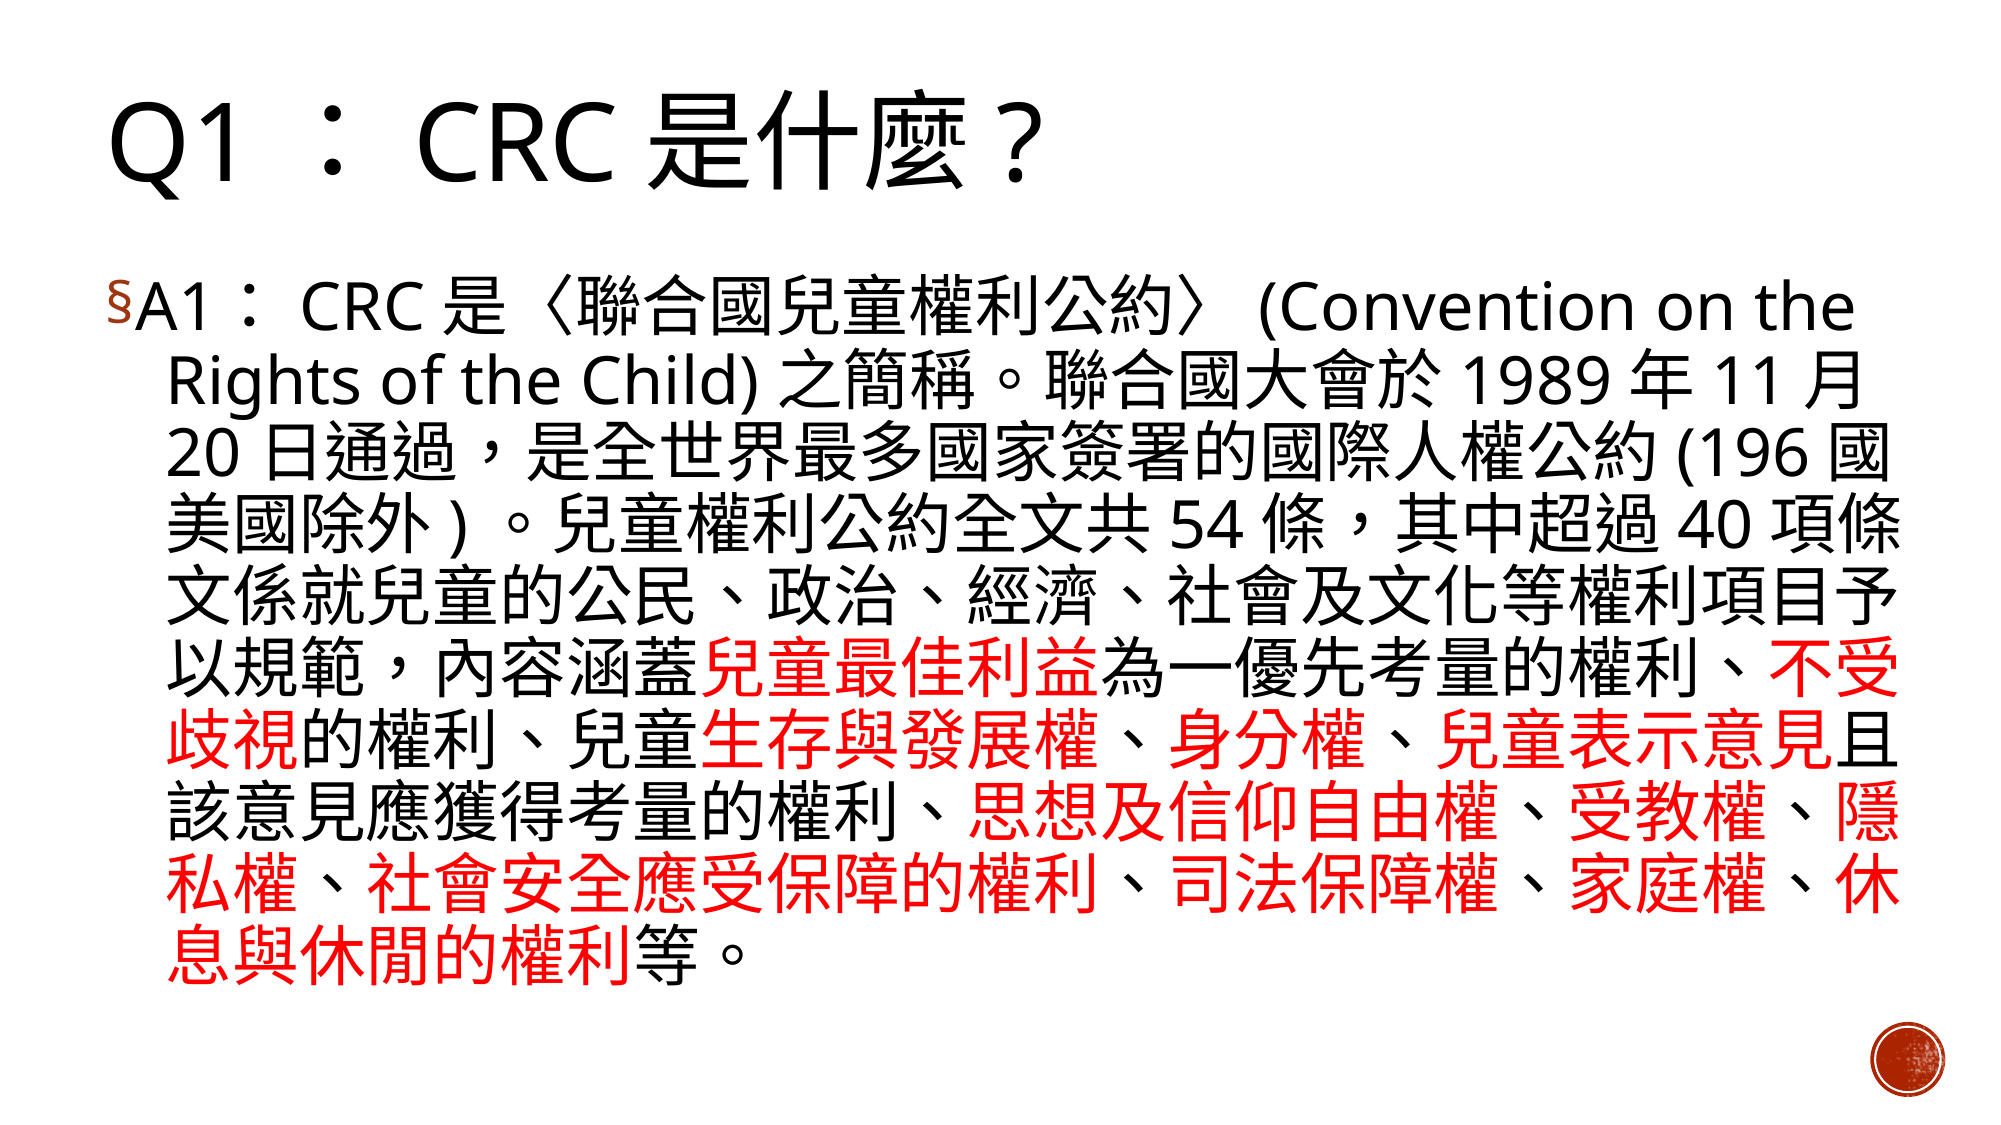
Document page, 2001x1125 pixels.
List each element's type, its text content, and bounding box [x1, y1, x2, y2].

list A1：CRC是〈聯合國兒童權利公約〉(Convention on the Rights of the Child)之簡稱。聯合國大會於1989年11月20日通過，是全世界最多國家簽署的國際人權公約(196國美國除外)。兒童權利公約全文共54條，其中超過40項條文係就兒童的公民、政治、經濟、社會及文化等權利項目予以規範，內容涵蓋兒童最佳利益為一優先考量的權利、不受歧視的權利、兒童生存與發展權、身分權、兒童表示意見且該意見應獲得考量的權利、思想及信仰自由權、受教權、隱私權、社會安全應受保障的權利、司法保障權、家庭權、休息與休閒的權利等。 [90, 257, 1944, 1013]
title Q1：CRC是什麼? [90, 79, 1826, 257]
